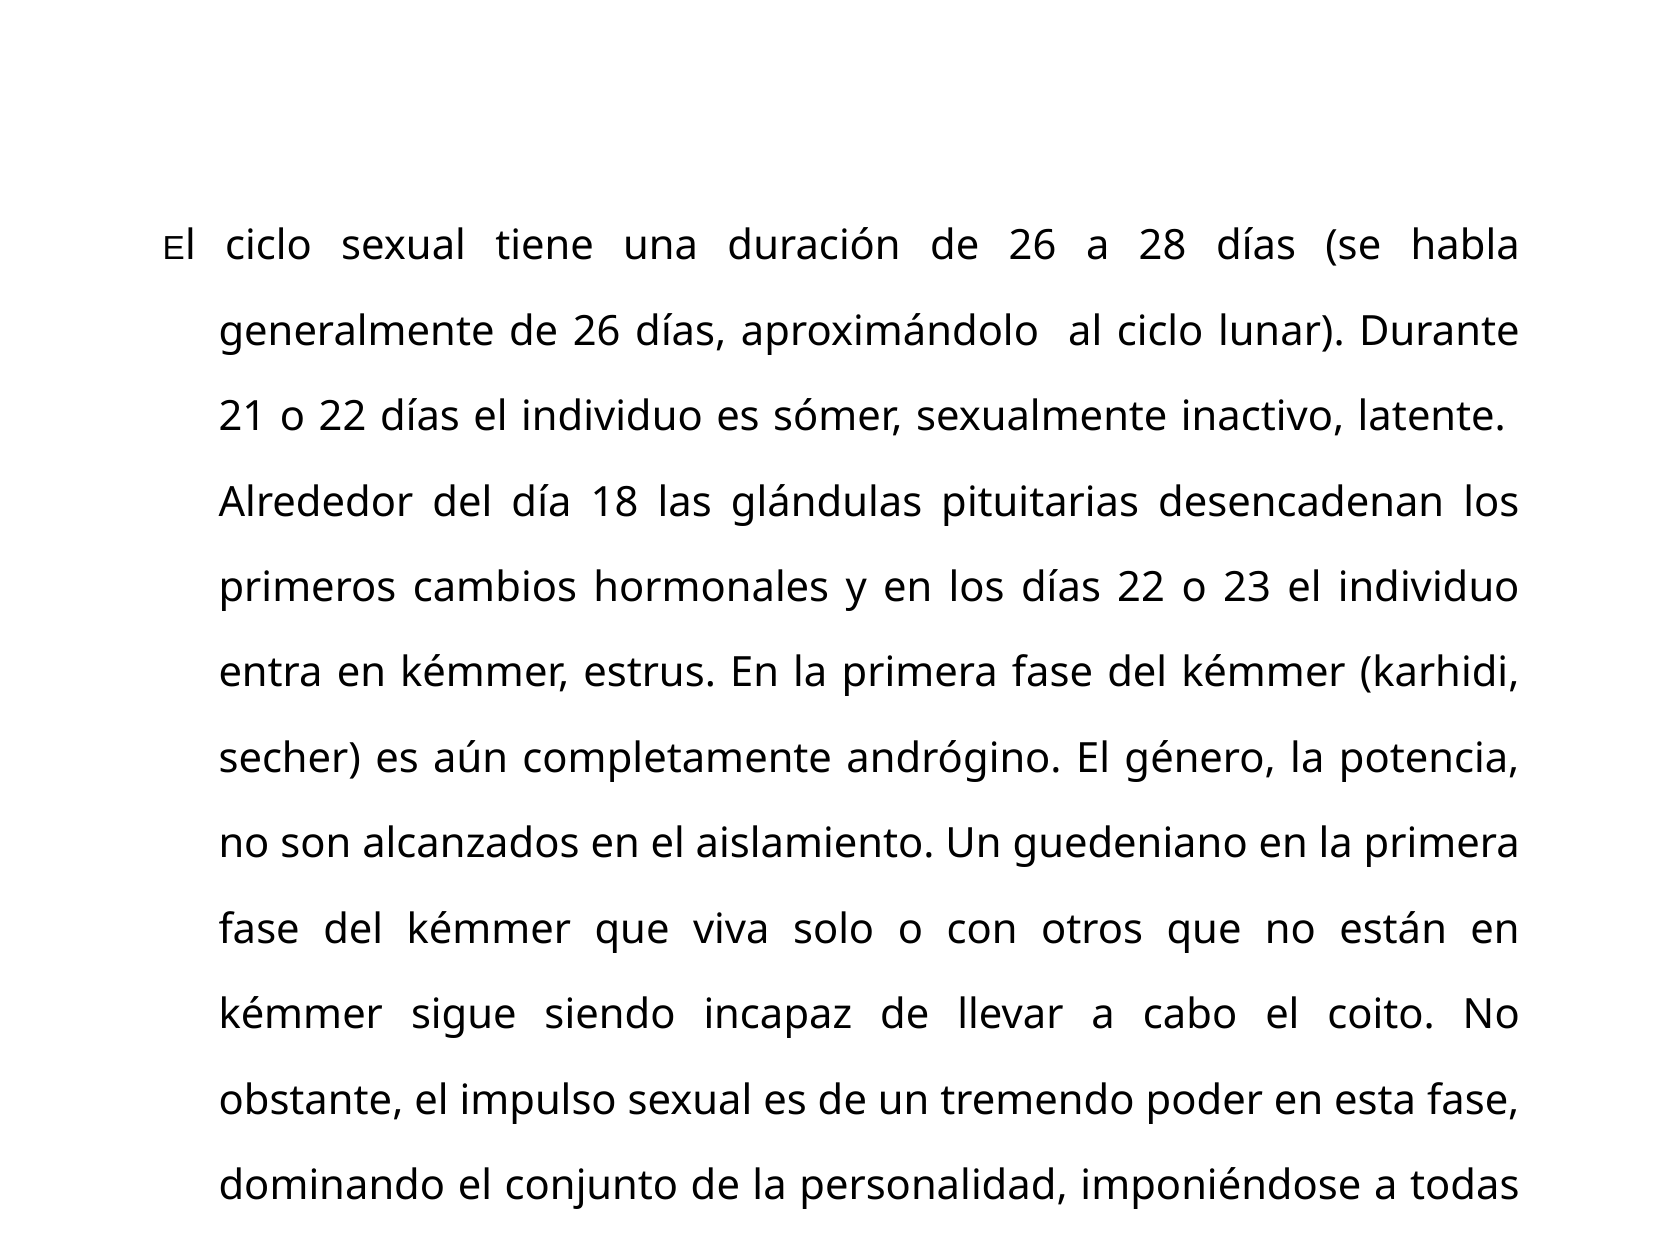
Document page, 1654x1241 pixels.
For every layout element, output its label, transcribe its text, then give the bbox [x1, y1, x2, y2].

text_box El ciclo sexual tiene una duración de 26 a 28 días (se habla generalmente de 26 días, aproximándolo al ciclo lunar). Durante 21 o 22 días el individuo es sómer, sexualmente inactivo, latente. Alrededor del día 18 las glándulas pituitarias desencadenan los primeros cambios hormonales y en los días 22 o 23 el individuo entra en kémmer, estrus. En la primera fase del kémmer (karhidi, secher) es aún completamente andrógino. El género, la potencia, no son alcanzados en el aislamiento. Un guedeniano en la primera fase del kémmer que viva solo o con otros que no están en kémmer sigue siendo incapaz de llevar a cabo el coito. No obstante, el impulso sexual es de un tremendo poder en esta fase, dominando el conjunto de la personalidad, imponiéndose a todas las otras necesidades instintivas. [147, 178, 1536, 1241]
